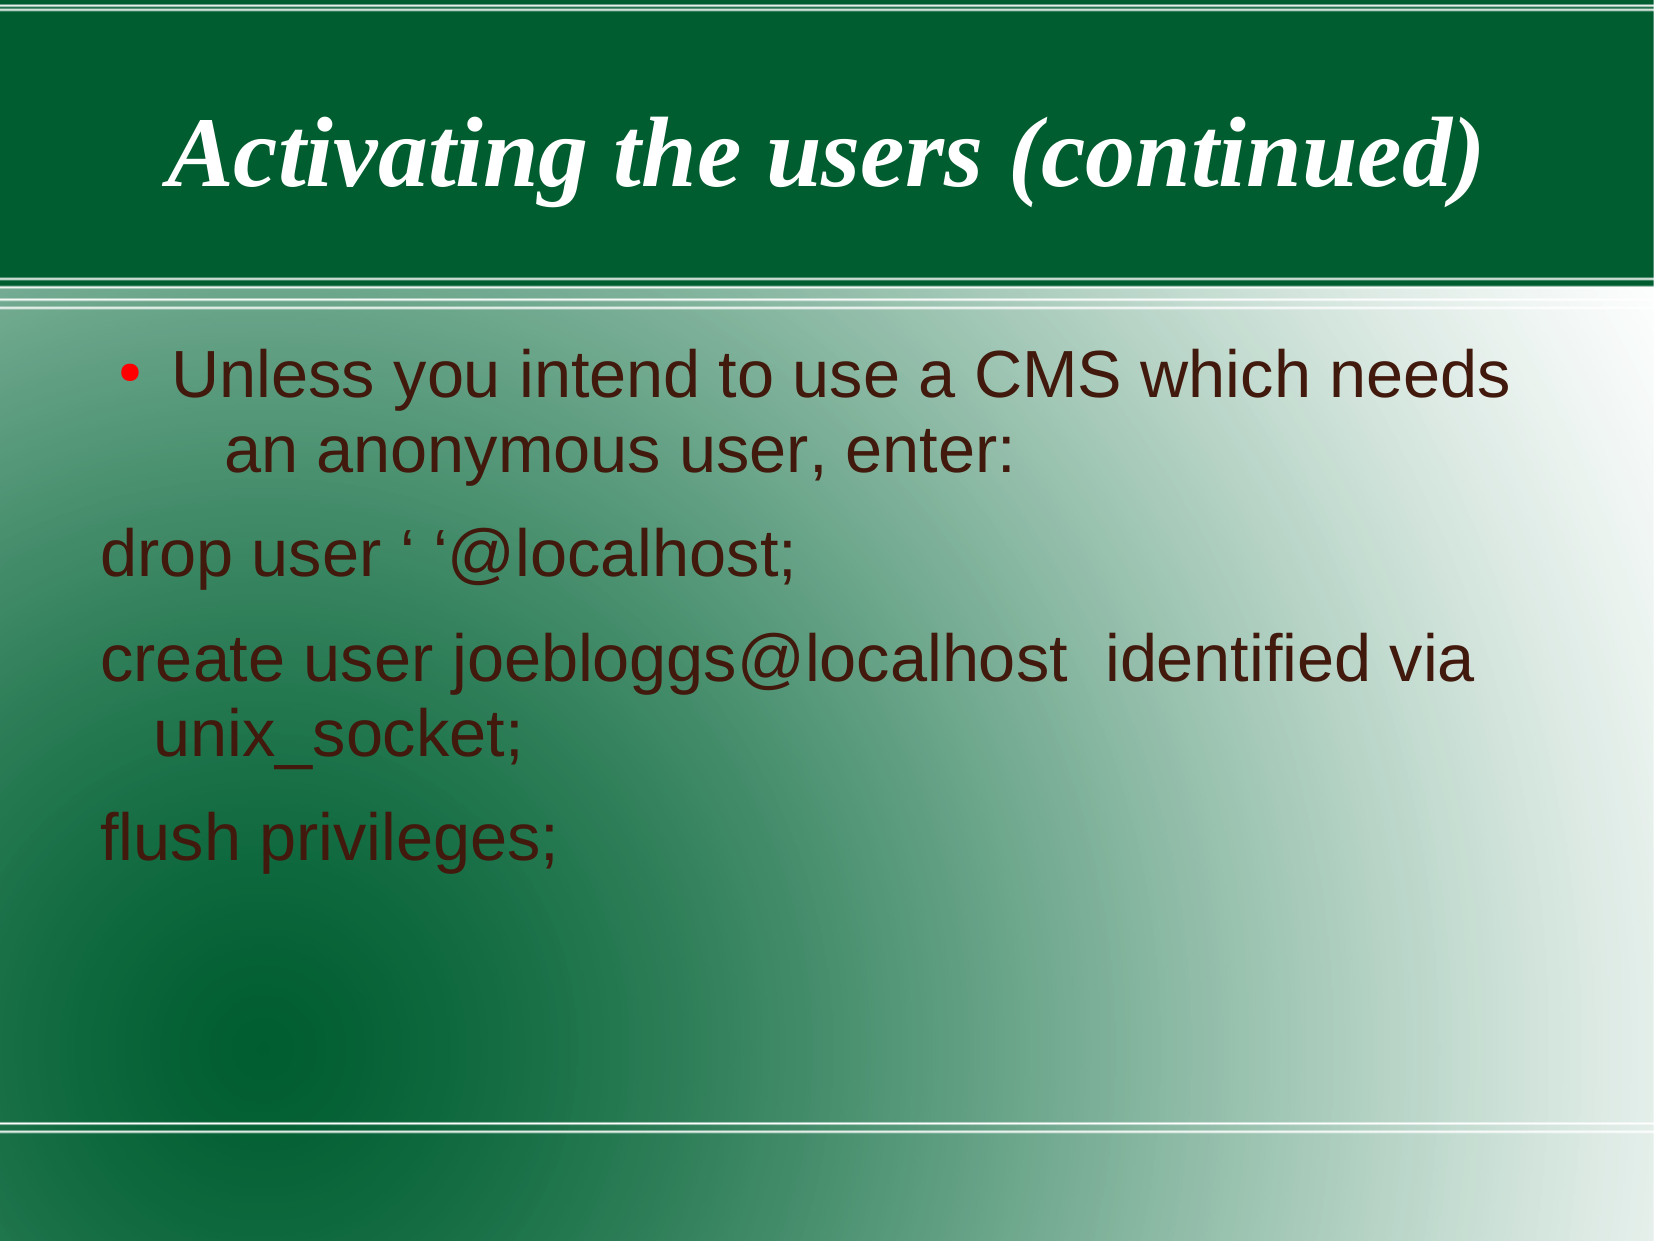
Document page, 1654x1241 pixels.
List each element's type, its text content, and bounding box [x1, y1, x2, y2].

title Activating the users (continued) [82, 49, 1571, 257]
picture [0, 0, 1654, 1241]
list Unless you intend to use a CMS which needs an anonymous user, enter: drop user ‘ ‘@localhost; create user joebloggs@localhost identified via unix_socket; flush privileges; [82, 337, 1571, 1218]
